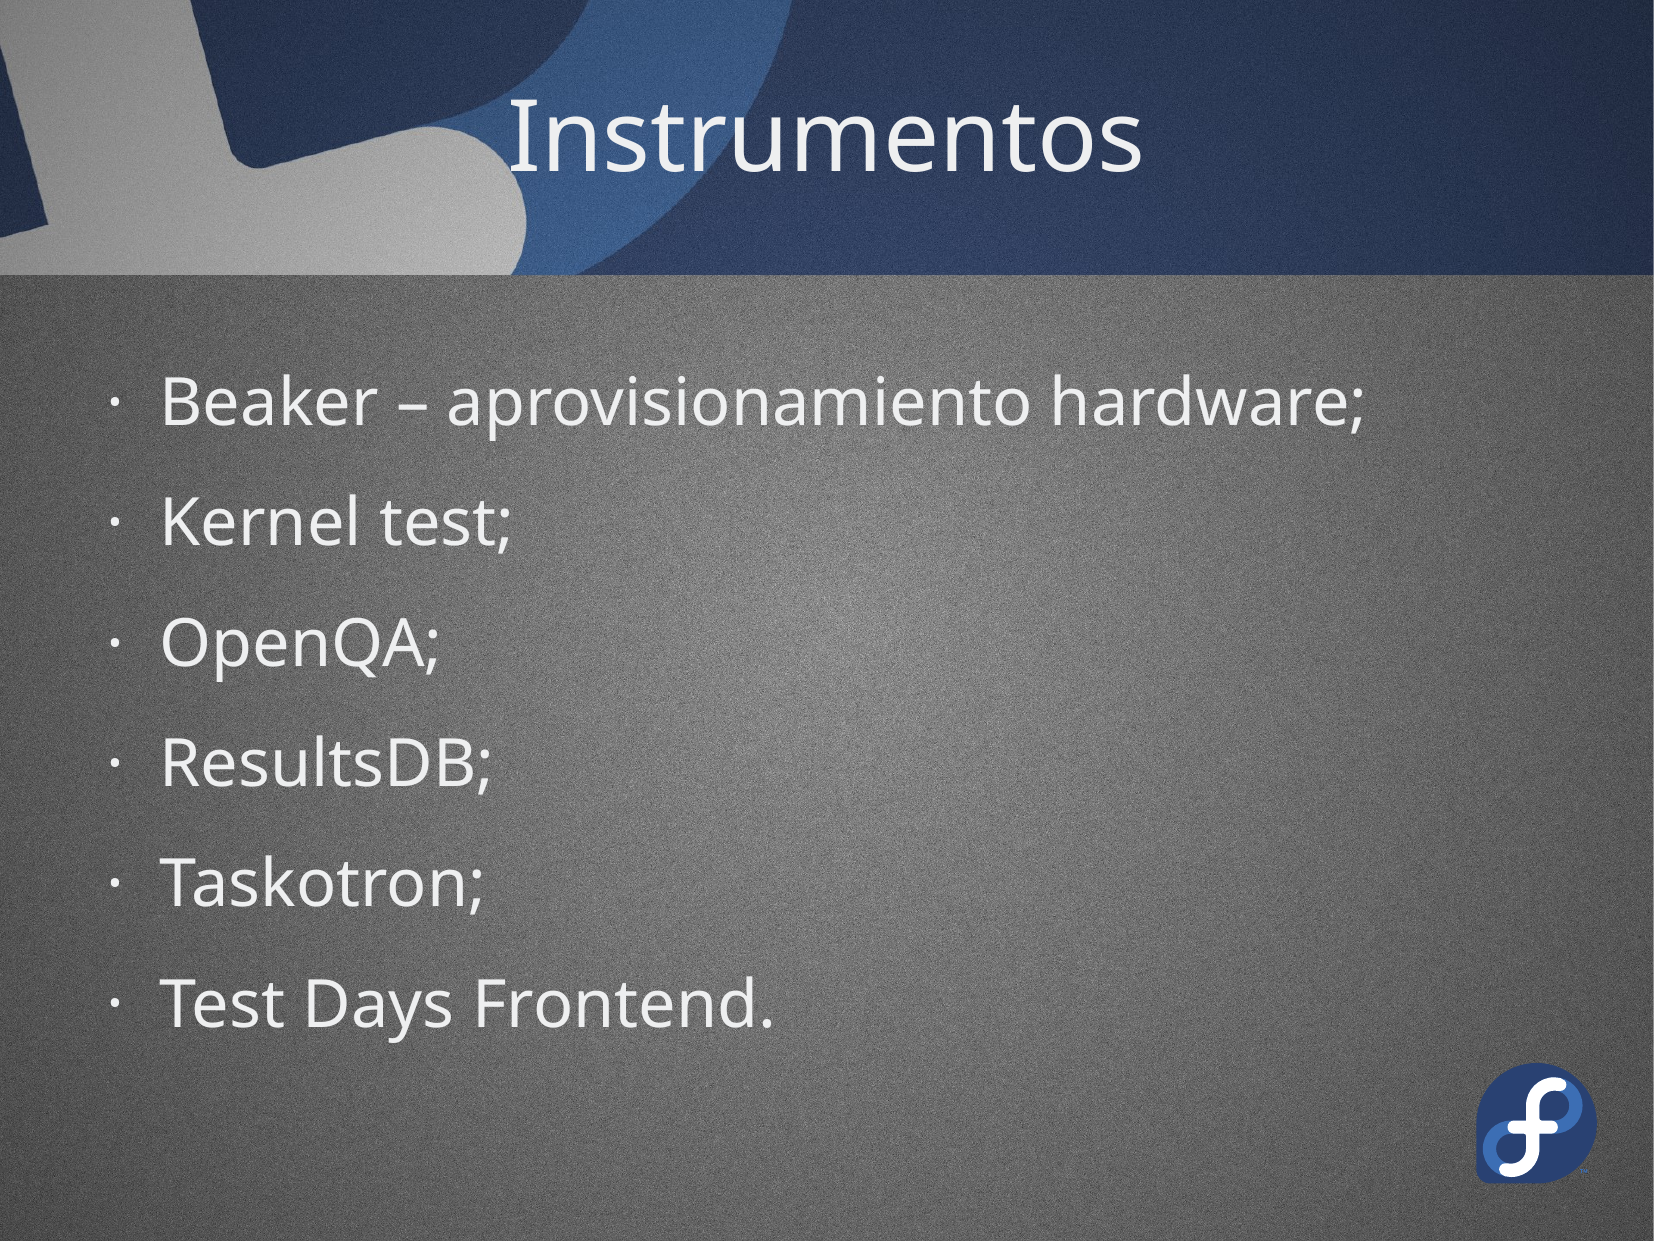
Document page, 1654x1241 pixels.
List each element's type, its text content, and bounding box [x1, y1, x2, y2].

title Instrumentos [88, 29, 1565, 237]
list Beaker – aprovisionamiento hardware; Kernel test; OpenQA; ResultsDB; Taskotron; Test Days Frontend. [88, 354, 1565, 1063]
picture [0, 0, 1654, 1241]
